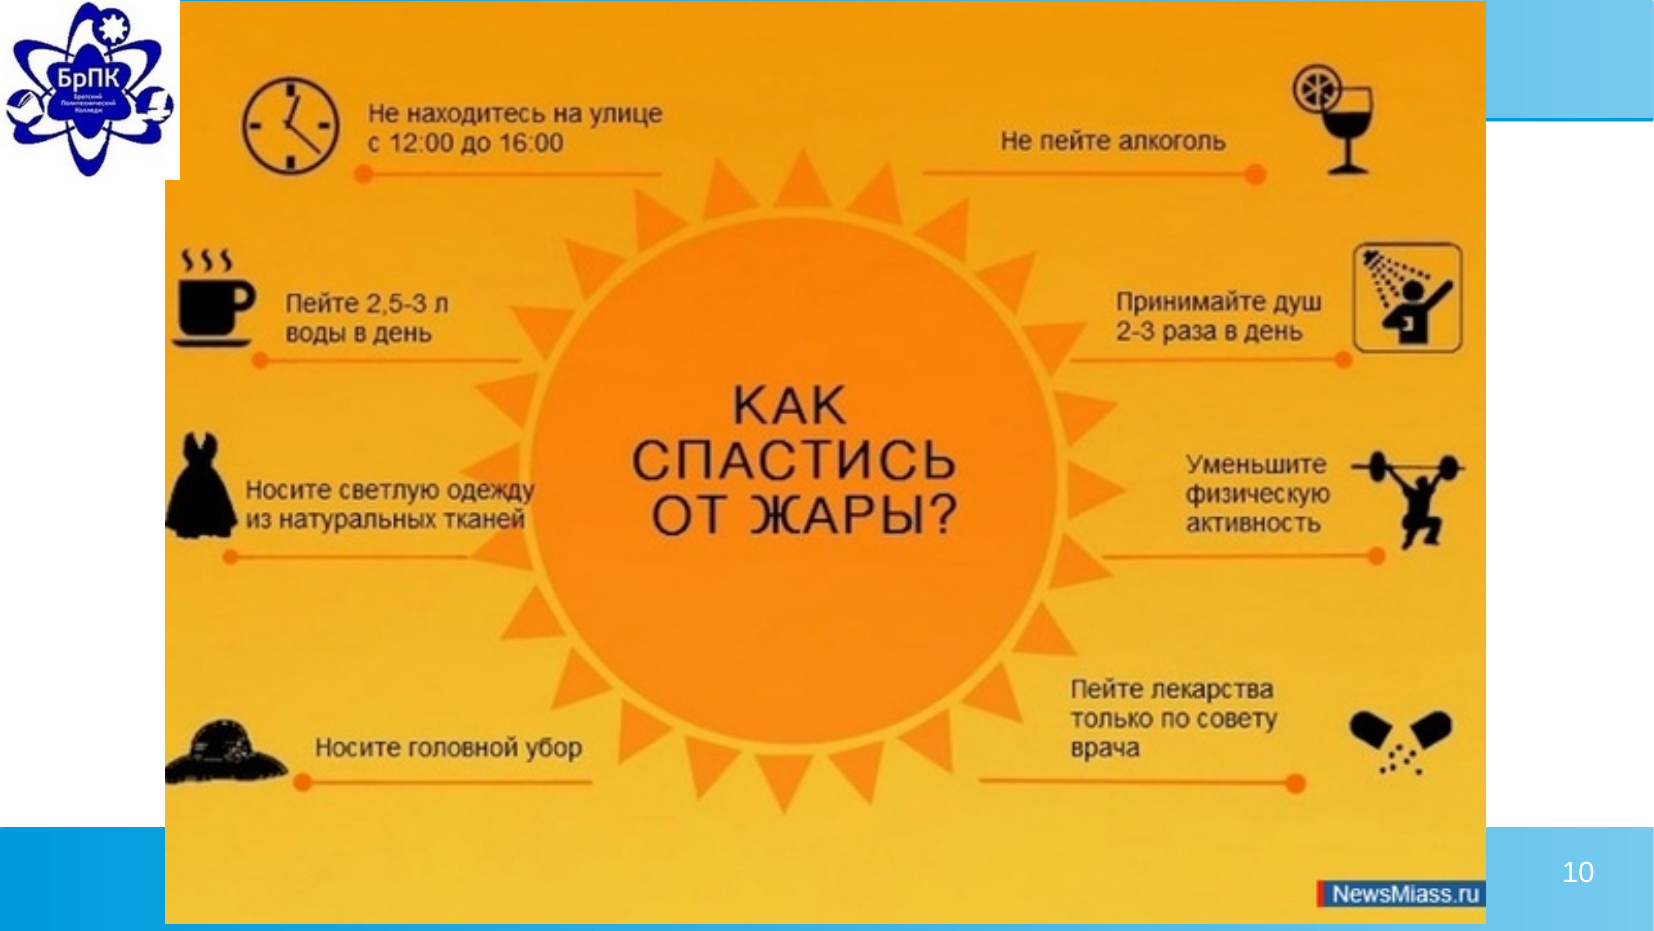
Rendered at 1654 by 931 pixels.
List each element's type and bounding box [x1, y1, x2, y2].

picture [0, 0, 1486, 925]
